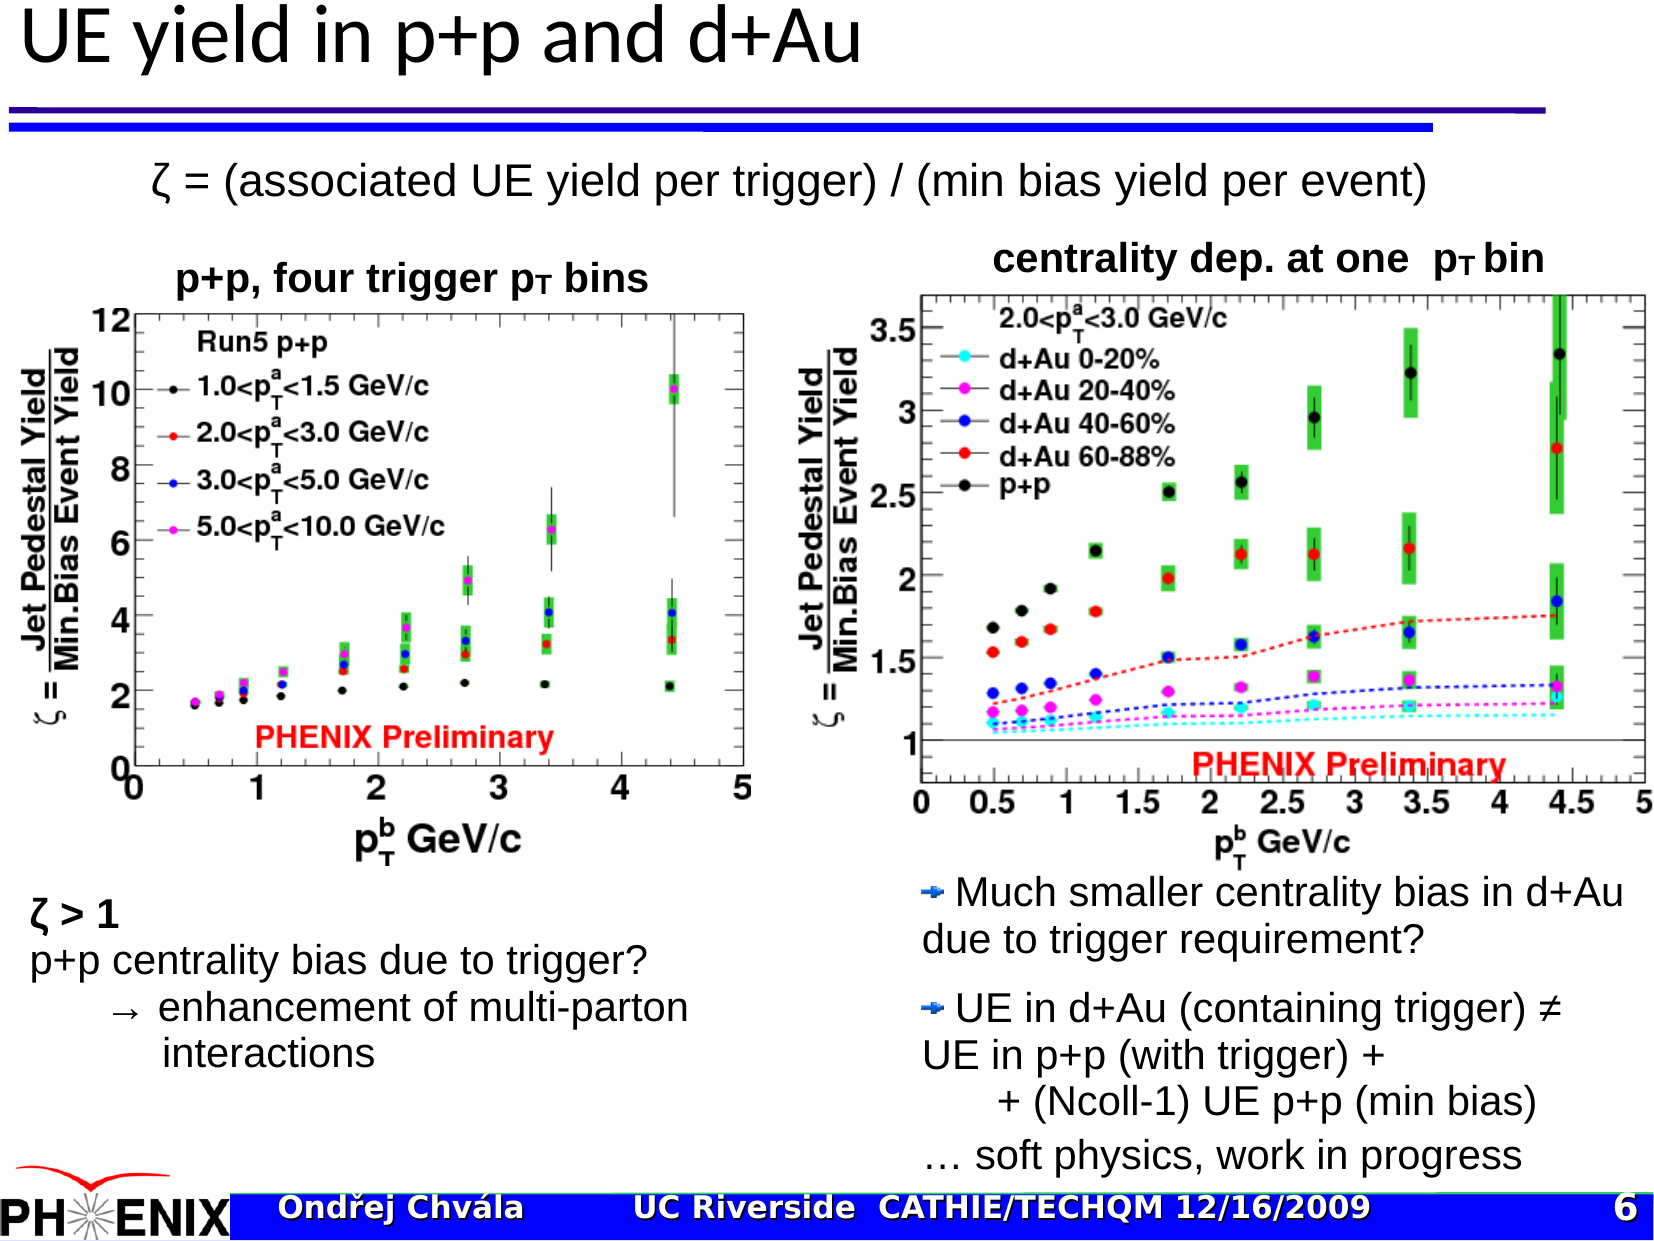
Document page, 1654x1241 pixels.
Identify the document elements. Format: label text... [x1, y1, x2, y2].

text_box p+p, four trigger pT bins [159, 247, 730, 320]
text_box ζ = (associated UE yield per trigger) / (min bias yield per event) [135, 147, 1444, 214]
title UE yield in p+p and d+Au [19, 0, 1635, 97]
text_box centrality dep. at one pT bin [977, 227, 1610, 300]
text_box Much smaller centrality bias in d+Au due to trigger requirement? UE in d+Au (containing trigger) ≠ UE in p+p (with trigger) + + (Ncoll-1) UE p+p (min bias) … soft physics, work in progress [907, 861, 1652, 1186]
picture [0, 0, 1654, 1240]
text_box ζ > 1 p+p centrality bias due to trigger? → enhancement of multi-parton interactions [14, 883, 716, 1131]
